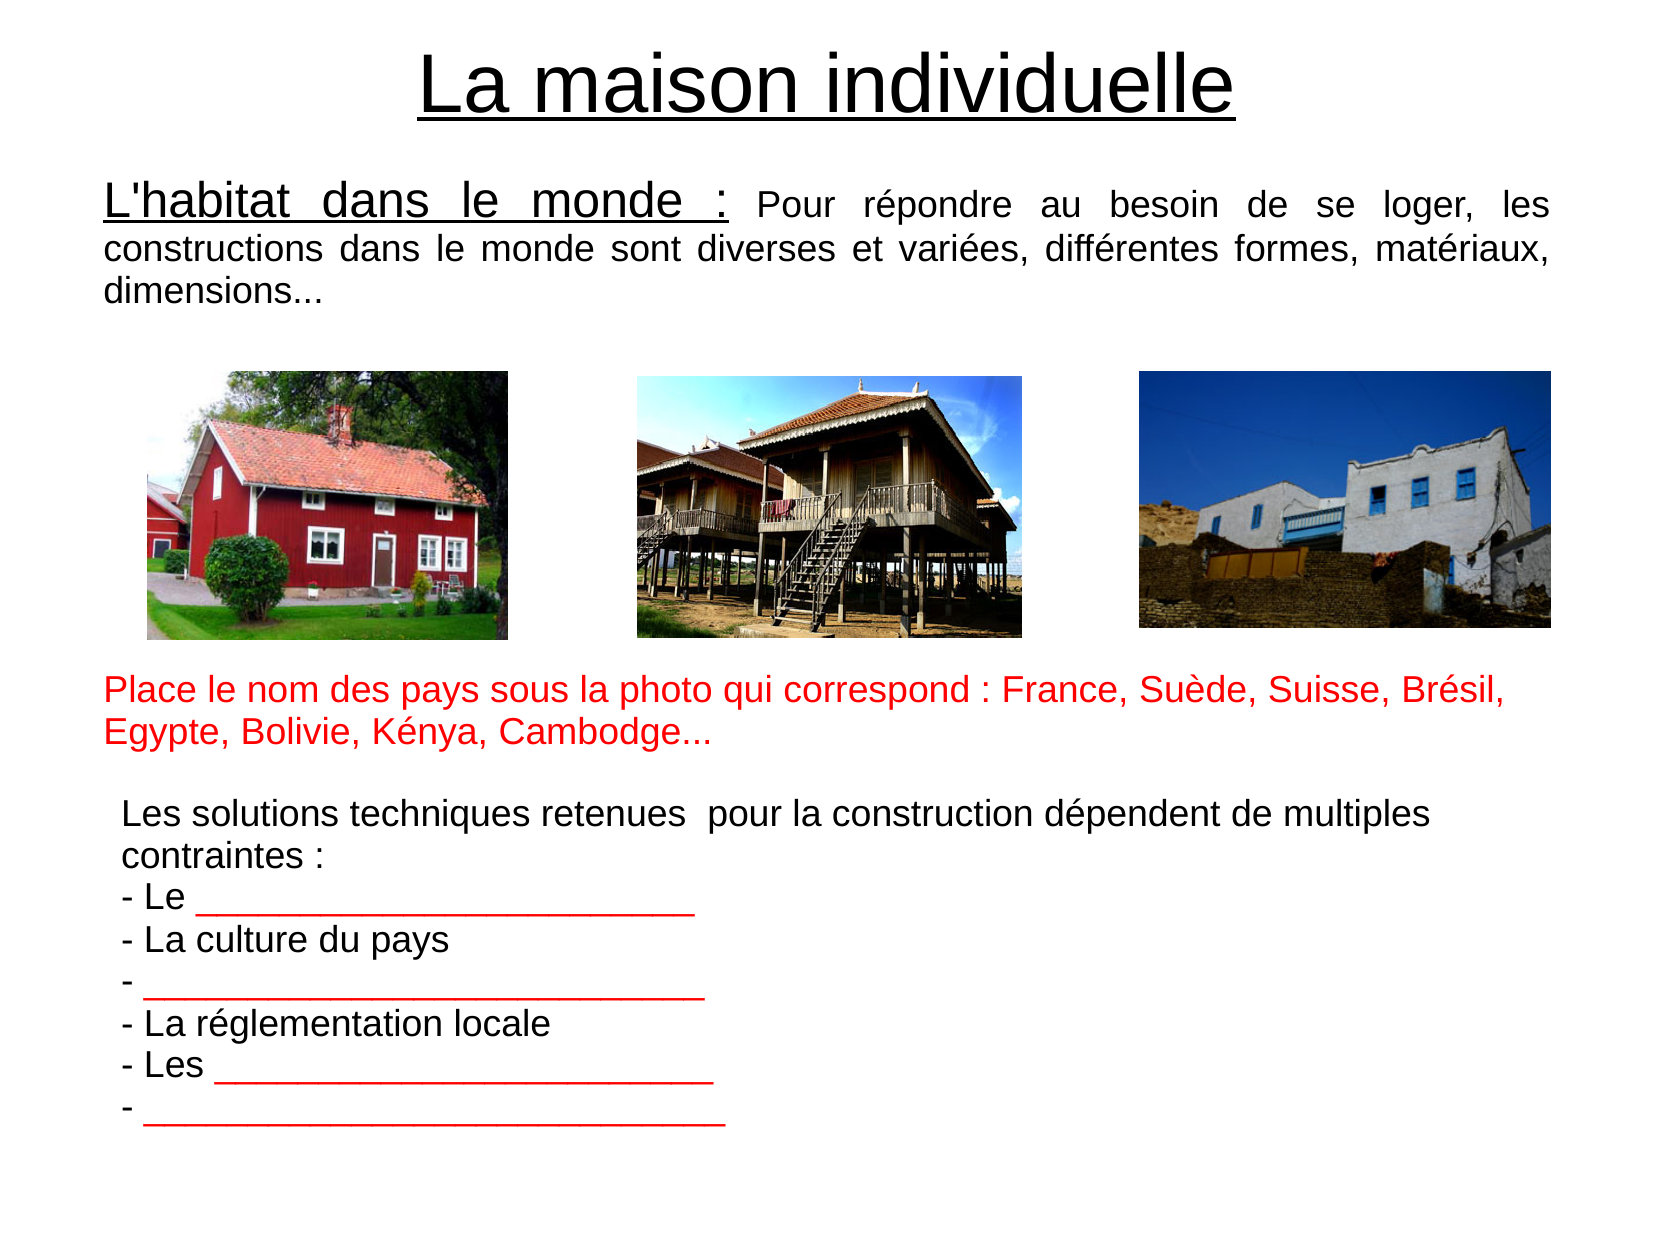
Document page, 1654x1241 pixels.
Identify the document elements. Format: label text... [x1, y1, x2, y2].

picture [1139, 371, 1551, 628]
text_box Place le nom des pays sous la photo qui correspond : France, Suède, Suisse, Brésil, Egypte, Bolivie, Kénya, Cambodge... [88, 661, 1595, 761]
text_box La maison individuelle [177, 29, 1477, 138]
picture [637, 376, 1022, 638]
text_box Les solutions techniques retenues pour la construction dépendent de multiples contraintes : - Le ________________________ - La culture du pays - ___________________________ - La réglementation locale - Les ________________________ - ____________________________ [106, 784, 1554, 1136]
picture [147, 371, 508, 640]
text_box L'habitat dans le monde : Pour répondre au besoin de se loger, les constructions dans le monde sont diverses et variées, différentes formes, matériaux, dimensions... [88, 164, 1565, 320]
